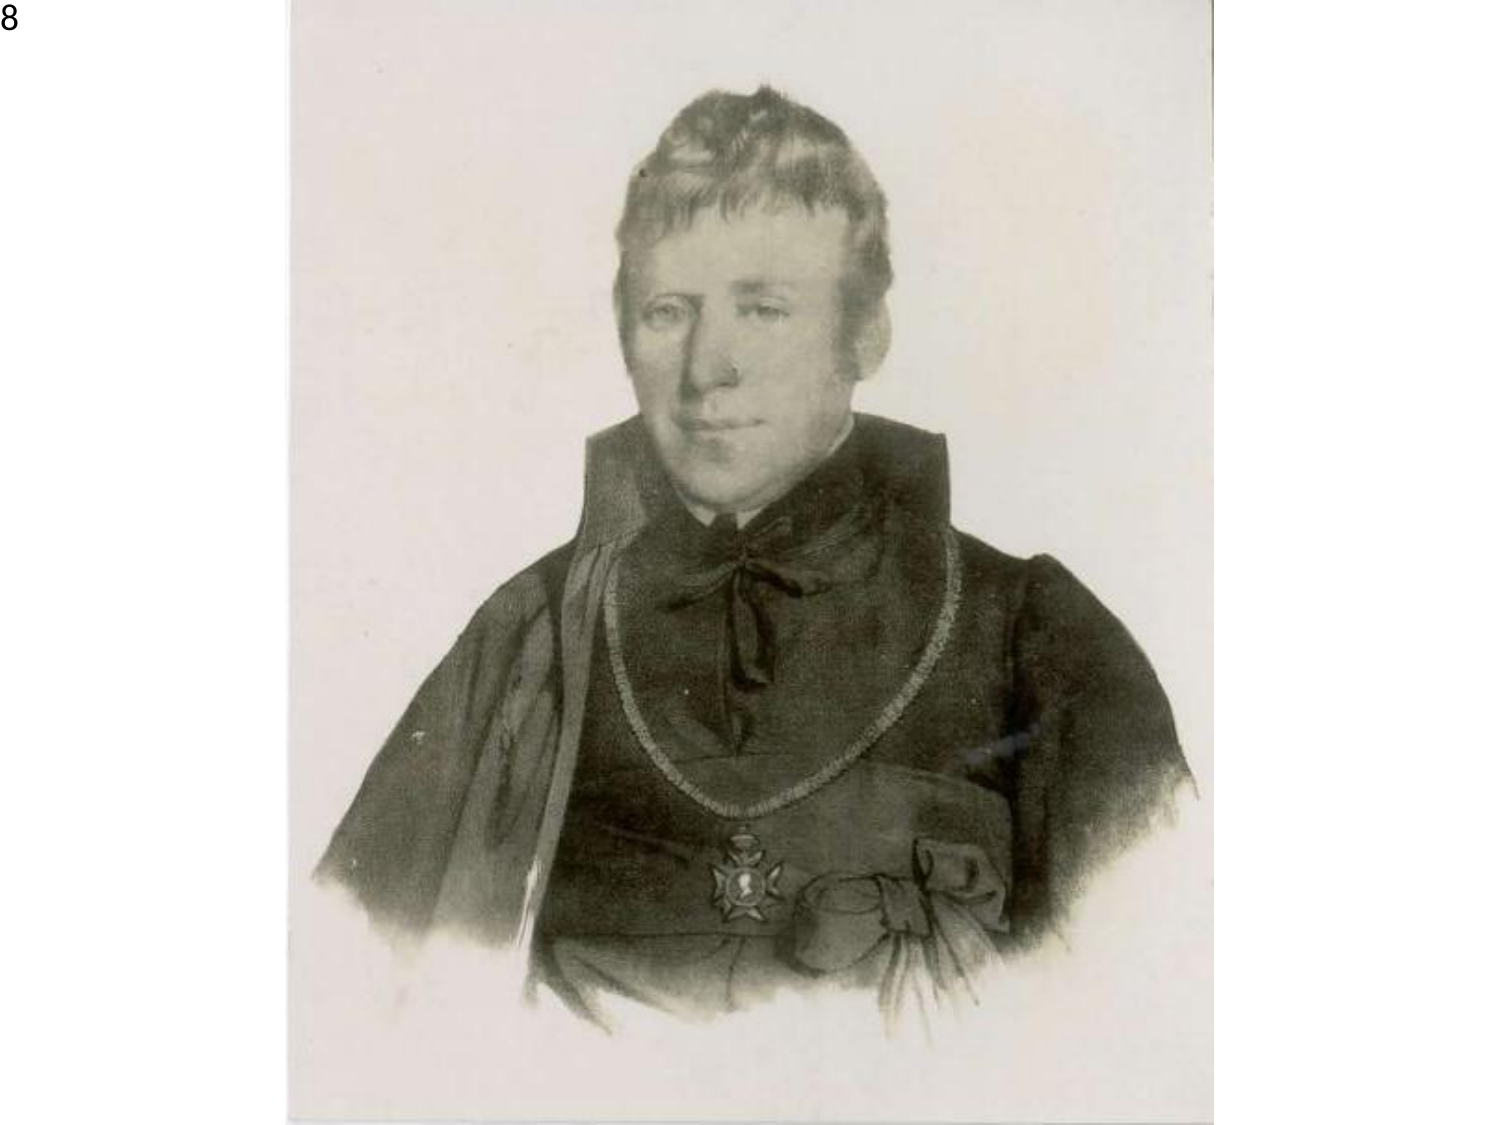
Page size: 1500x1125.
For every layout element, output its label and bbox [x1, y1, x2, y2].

picture [285, 0, 1214, 1125]
